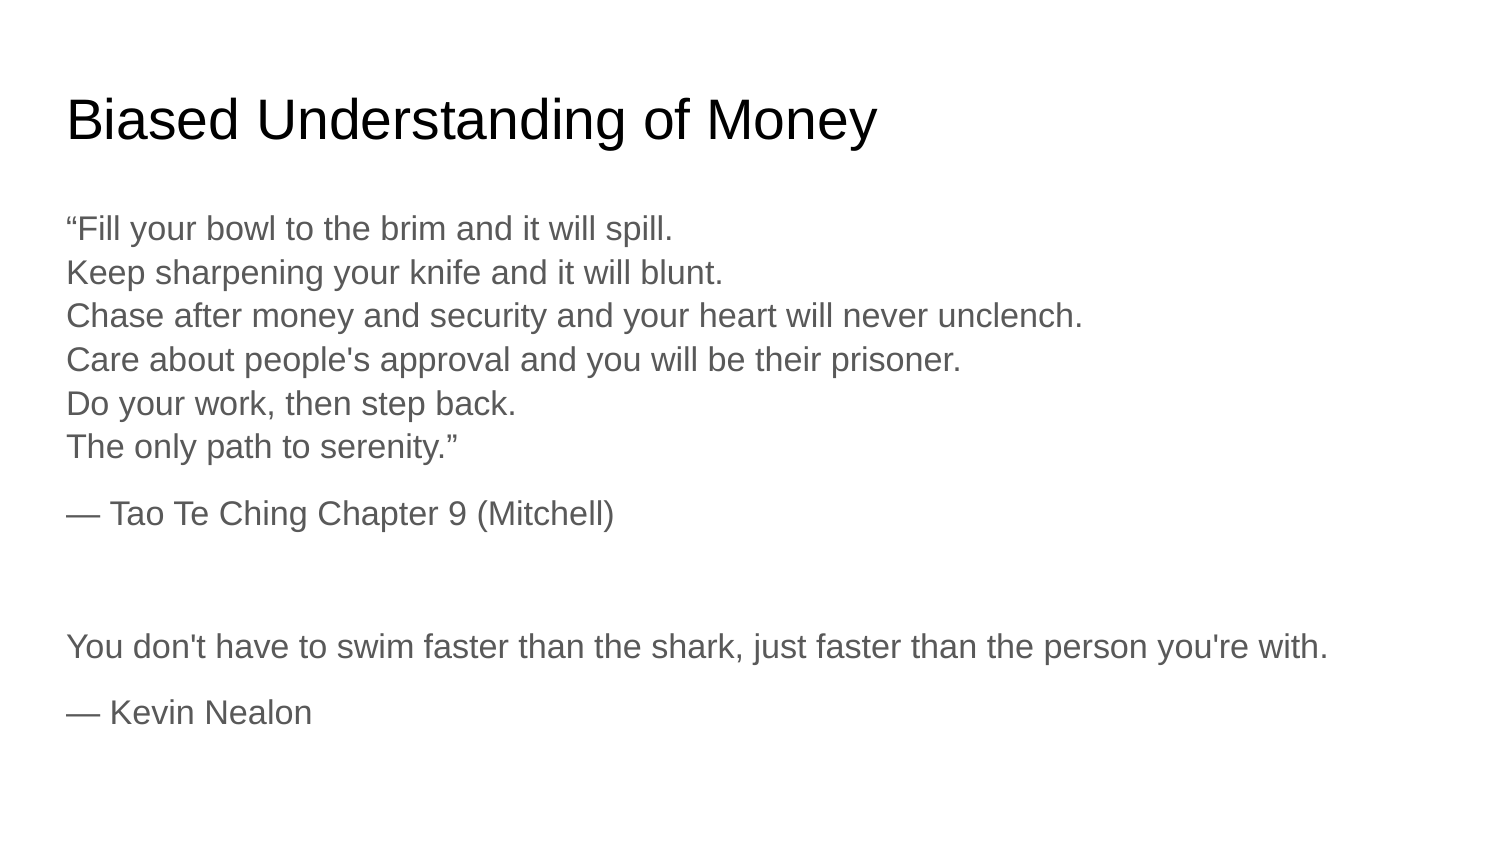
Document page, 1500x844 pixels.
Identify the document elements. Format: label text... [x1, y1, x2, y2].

list “Fill your bowl to the brim and it will spill. Keep sharpening your knife and it will blunt. Chase after money and security and your heart will never unclench. Care about people's approval and you will be their prisoner. Do your work, then step back. The only path to serenity.” — Tao Te Ching Chapter 9 (Mitchell) You don't have to swim faster than the shark, just faster than the person you're with. — Kevin Nealon [51, 189, 1449, 750]
title Biased Understanding of Money [51, 72, 1449, 167]
